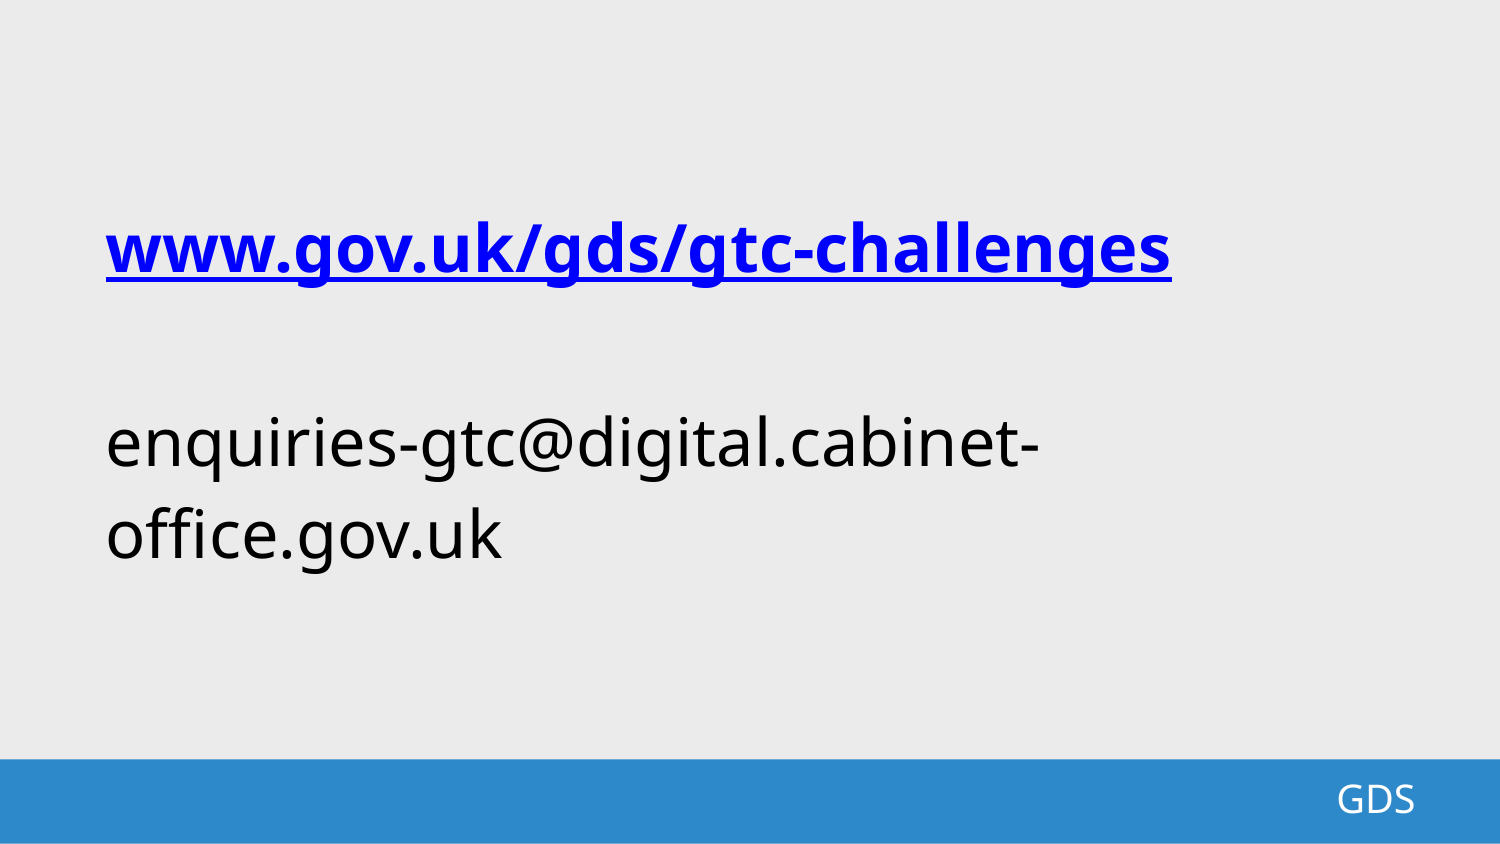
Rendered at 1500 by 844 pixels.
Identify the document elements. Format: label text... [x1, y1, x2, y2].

text_box www.gov.uk/gds/gtc-challenges enquiries-gtc@digital.cabinet-office.gov.uk [102, 0, 1397, 765]
